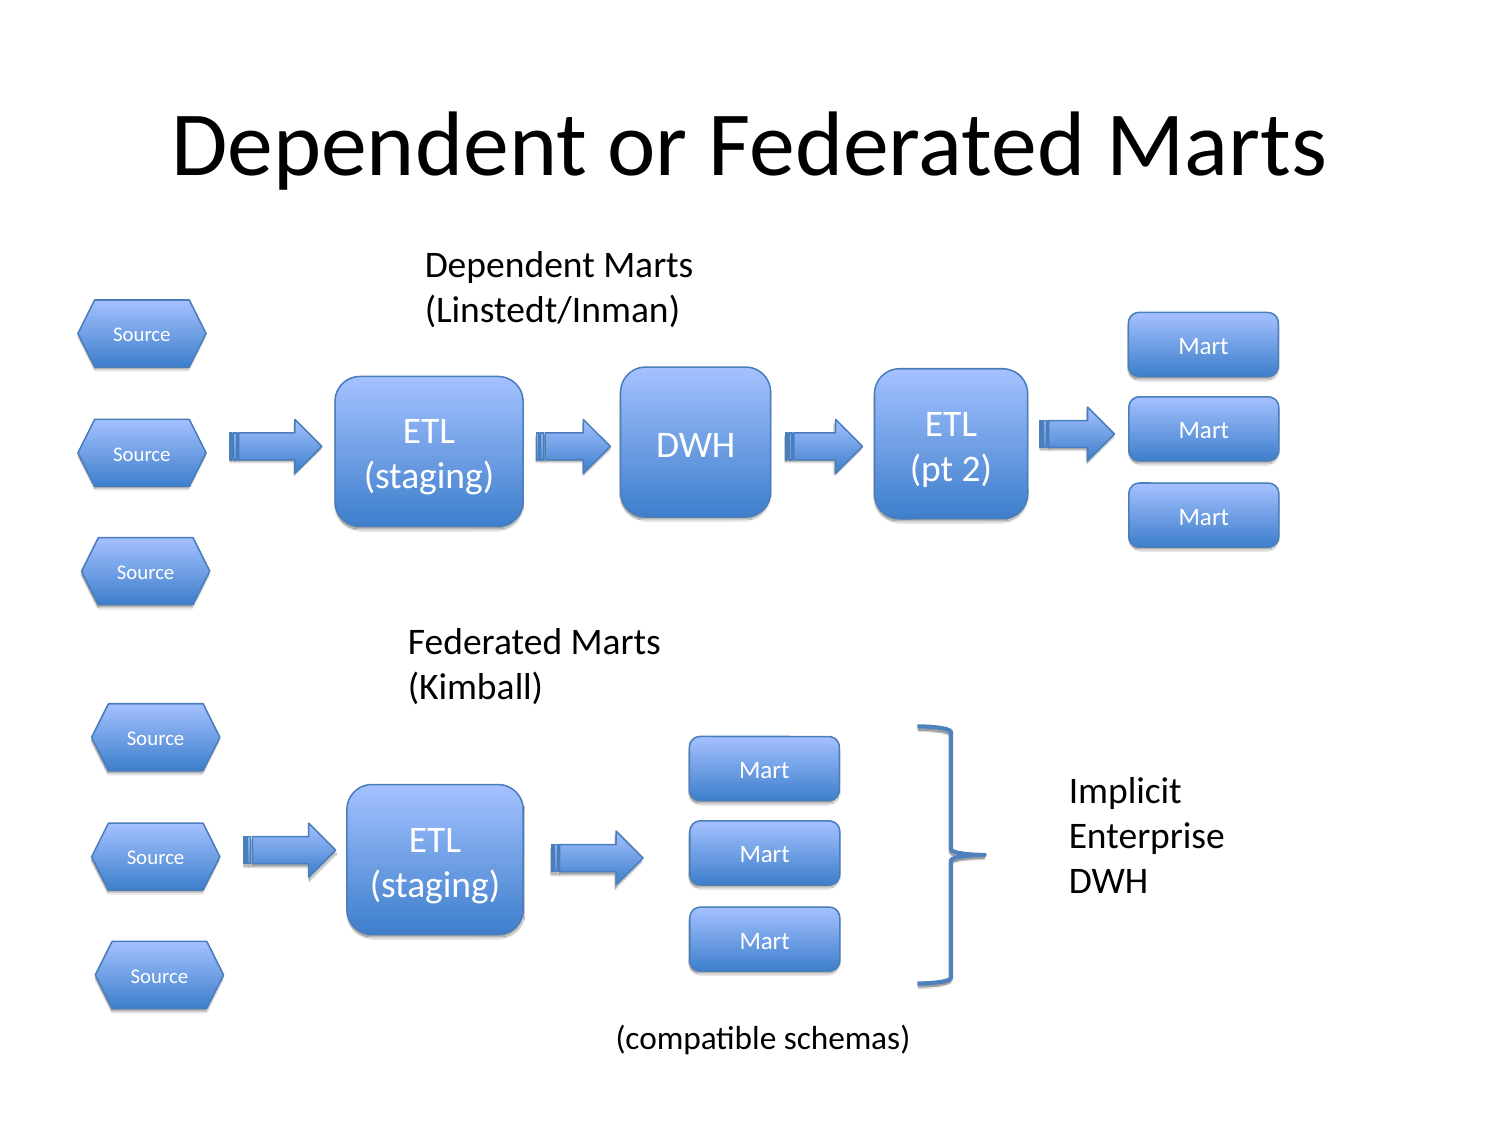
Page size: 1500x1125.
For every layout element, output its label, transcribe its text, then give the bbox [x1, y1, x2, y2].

text_box [1043, 420, 1047, 448]
text_box Mart [1128, 483, 1279, 548]
text_box [540, 432, 544, 460]
text_box ETL (staging) [346, 784, 524, 935]
text_box Federated Marts (Kimball) [393, 610, 733, 715]
text_box [785, 419, 863, 474]
text_box [233, 432, 237, 460]
text_box Mart [689, 736, 840, 801]
text_box Mart [1128, 396, 1279, 461]
text_box ETL (staging) [335, 376, 524, 527]
text_box Mart [689, 820, 840, 886]
text_box Dependent Marts (Linstedt/Inman) [410, 232, 812, 338]
text_box Source [91, 703, 220, 771]
text_box [238, 419, 322, 474]
text_box DWH [620, 367, 771, 518]
text_box Implicit Enterprise DWH [1053, 759, 1267, 909]
text_box Mart [1128, 312, 1279, 377]
text_box [554, 831, 644, 886]
text_box [252, 823, 336, 878]
title Dependent or Federated Marts [75, 45, 1425, 233]
text_box Source [91, 823, 220, 891]
text_box (compatible schemas) [600, 1008, 936, 1064]
text_box [1048, 407, 1115, 461]
text_box [545, 419, 611, 474]
text_box [247, 836, 251, 864]
text_box Source [95, 941, 224, 1009]
text_box Mart [689, 907, 840, 972]
text_box Source [77, 419, 207, 487]
text_box Source [81, 537, 210, 605]
text_box ETL (pt 2) [874, 368, 1028, 519]
text_box Source [77, 299, 207, 368]
